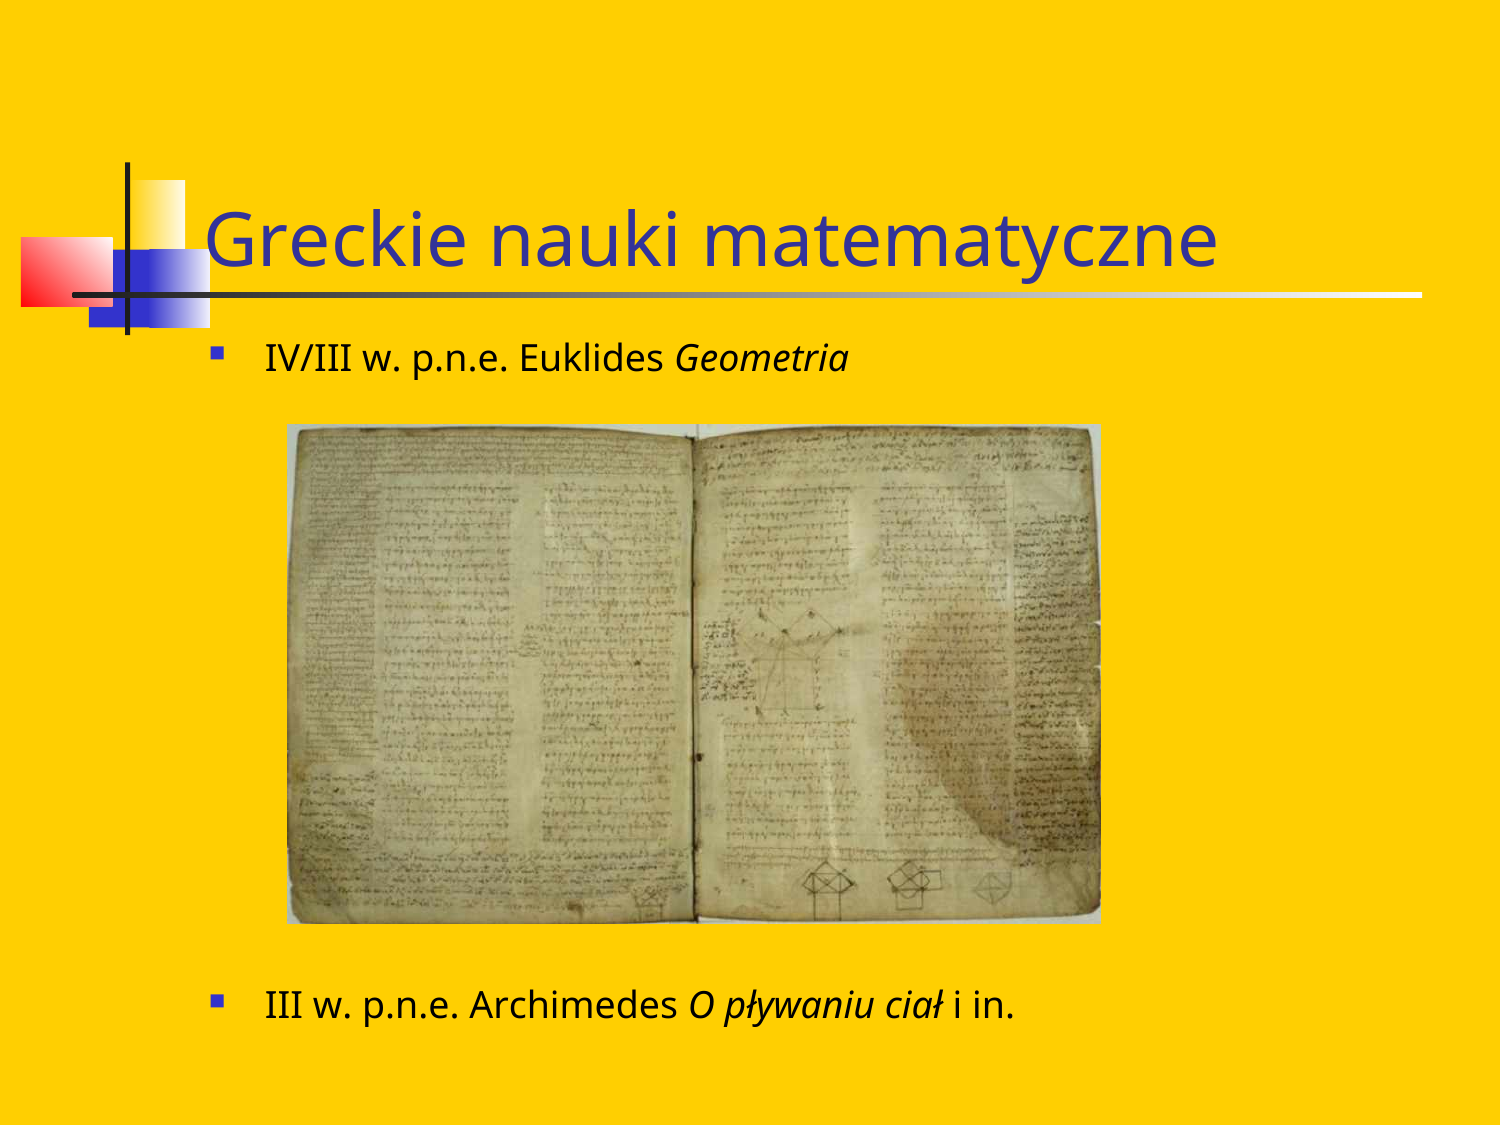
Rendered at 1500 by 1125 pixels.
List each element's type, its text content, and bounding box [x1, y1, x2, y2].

title Greckie nauki matematyczne [188, 101, 1468, 289]
list IV/III w. p.n.e. Euklides Geometria III w. p.n.e. Archimedes O pływaniu ciał i in. [193, 331, 1188, 1088]
picture [287, 424, 1101, 924]
